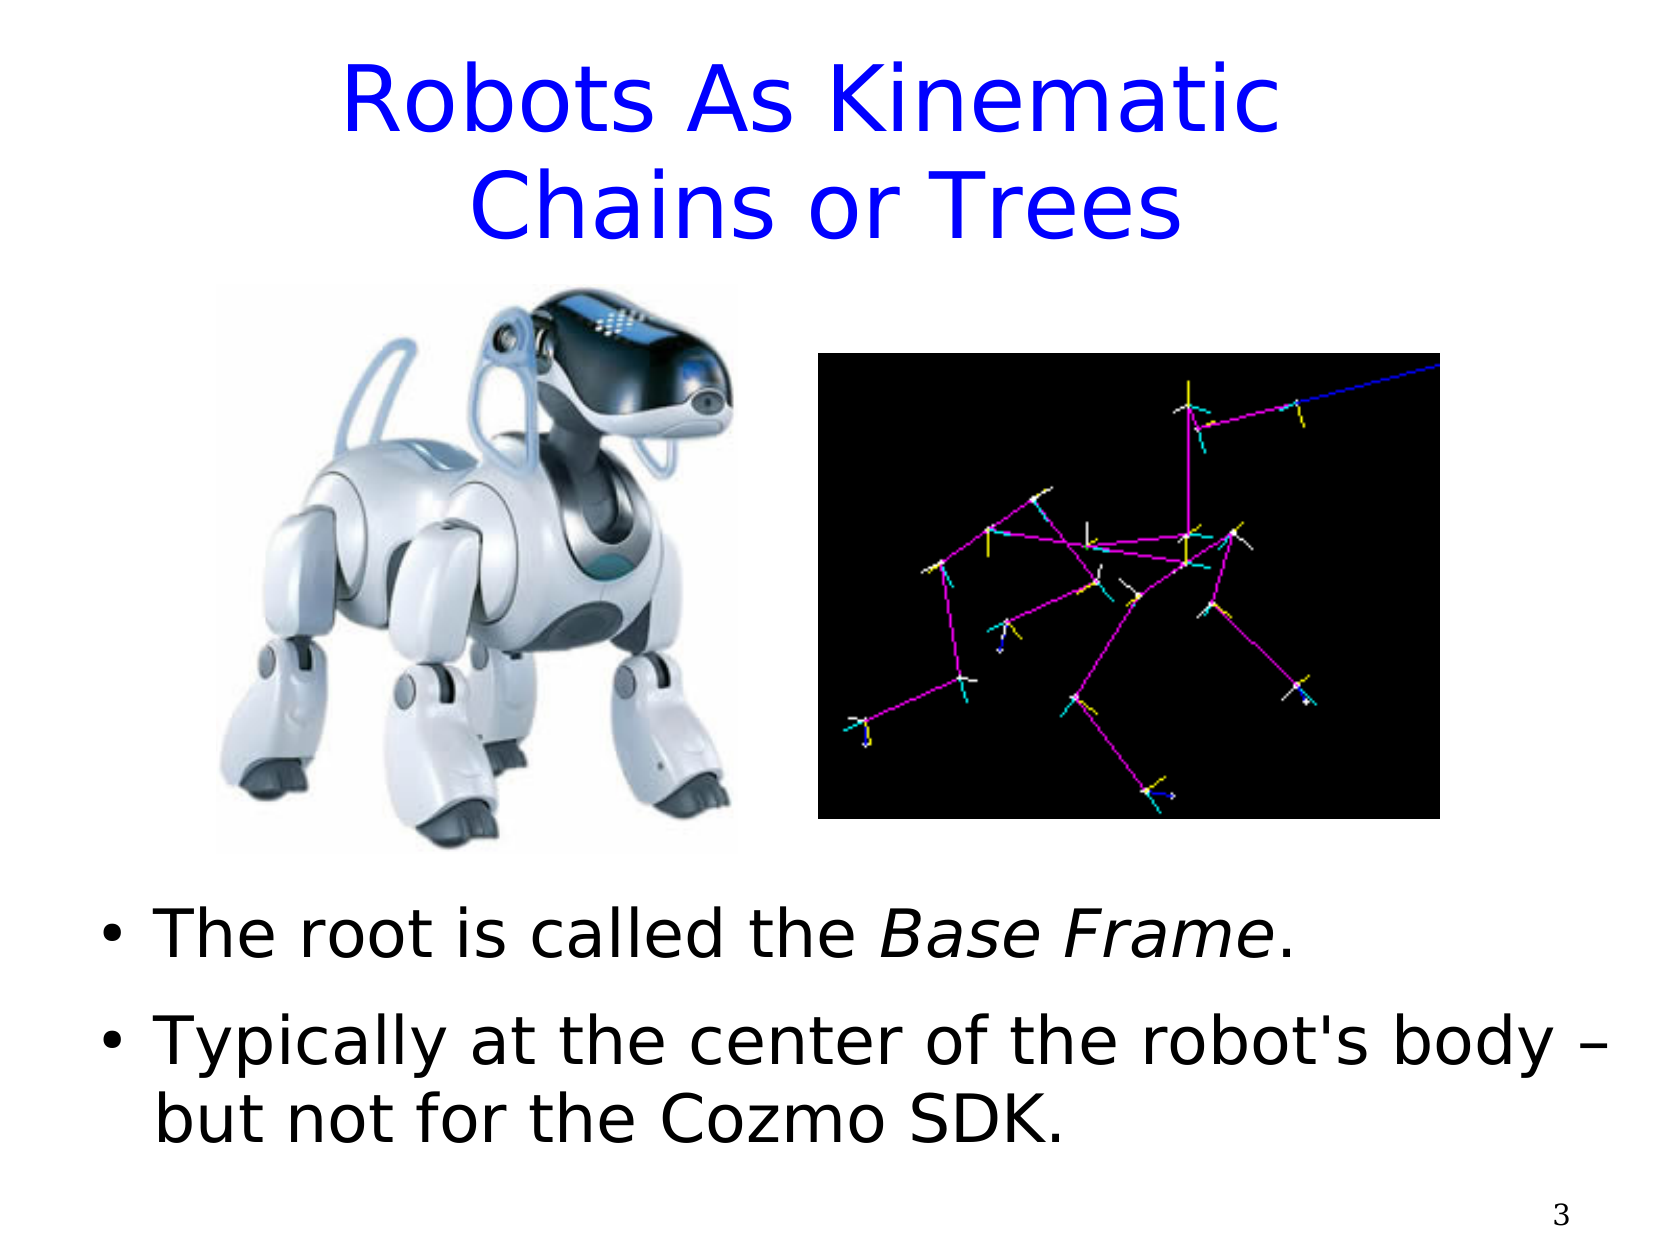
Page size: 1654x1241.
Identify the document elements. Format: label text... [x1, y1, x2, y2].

picture [216, 284, 738, 854]
title Robots As Kinematic Chains or Trees [82, 45, 1571, 260]
picture [818, 353, 1440, 819]
list The root is called the Base Frame. Typically at the center of the robot's body – but not for the Cozmo SDK. [82, 895, 1617, 1159]
